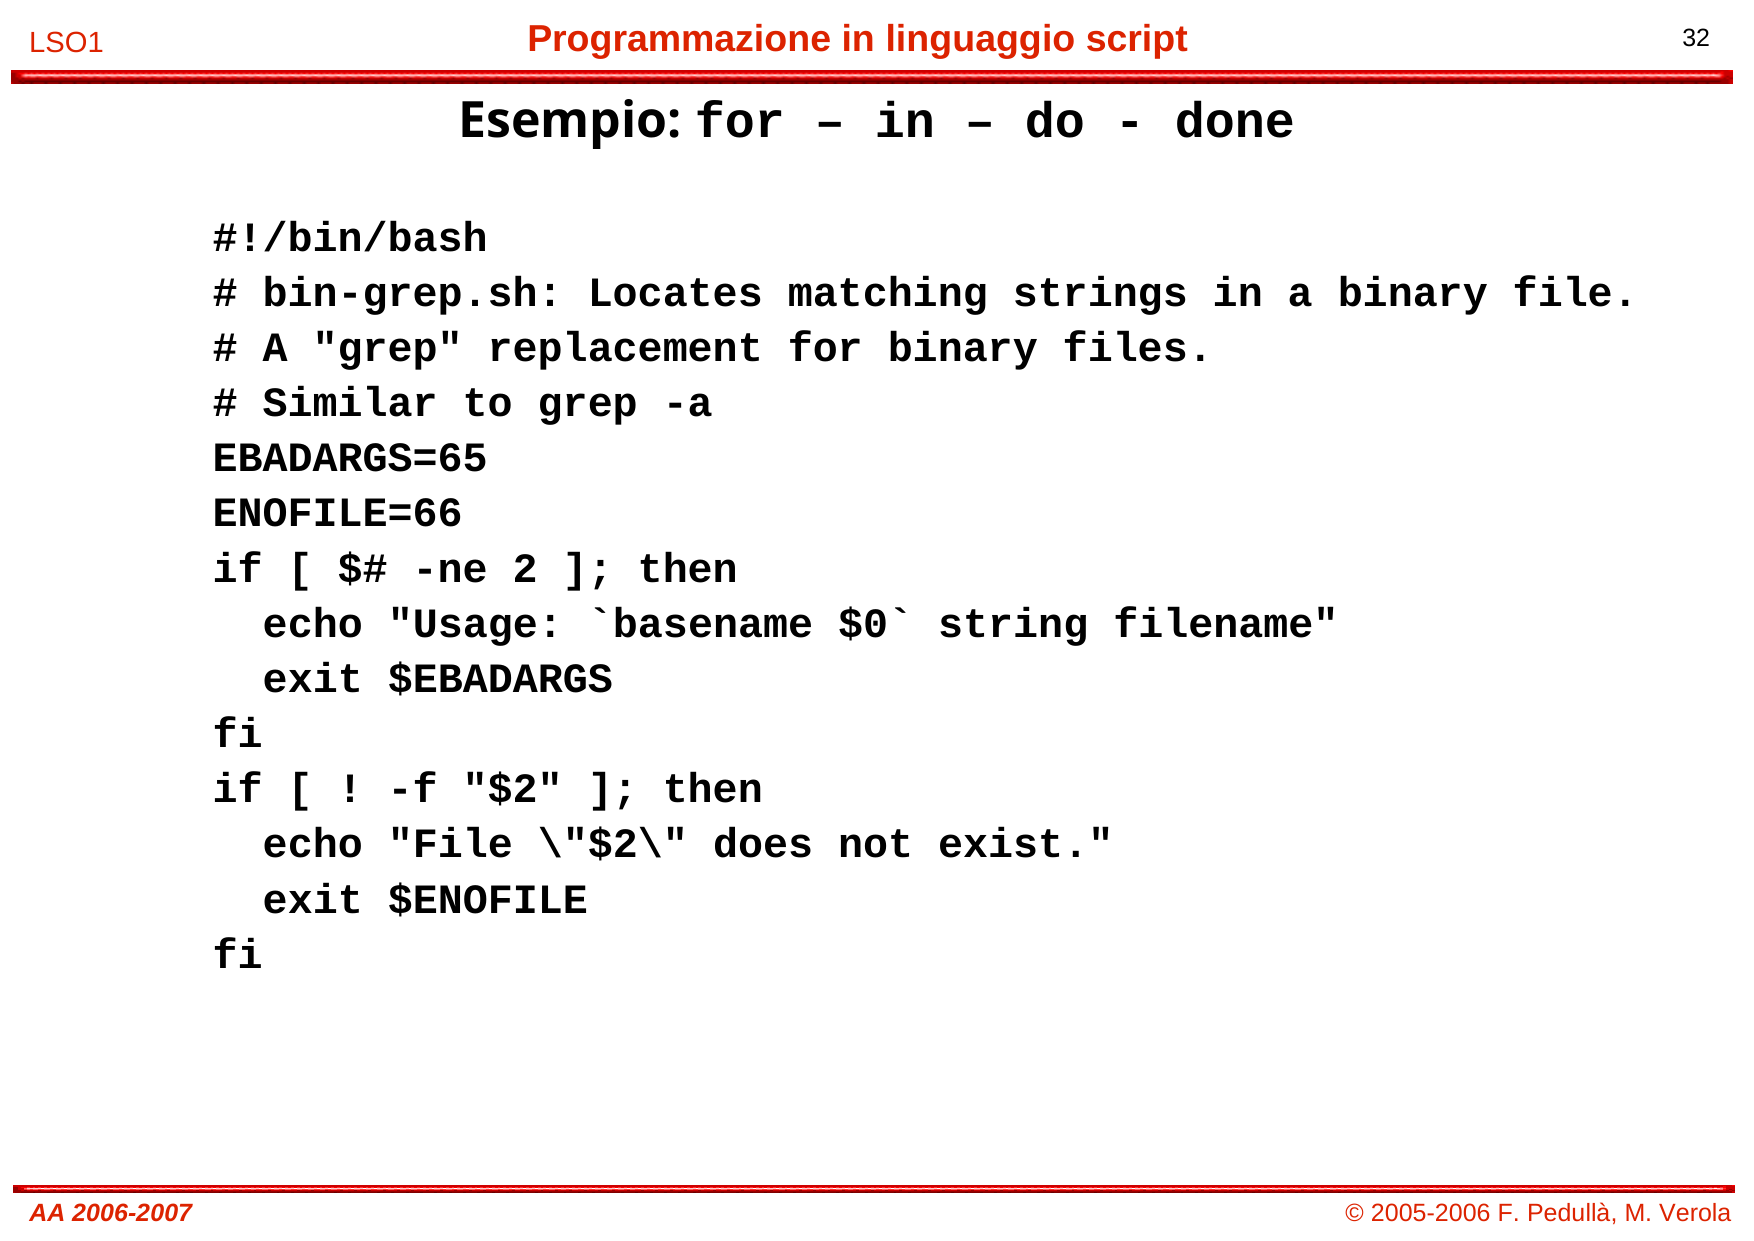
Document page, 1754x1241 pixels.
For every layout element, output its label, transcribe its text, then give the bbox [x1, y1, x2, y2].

list #!/bin/bash # bin-grep.sh: Locates matching strings in a binary file. # A "grep" replacement for binary files. # Similar to grep -a EBADARGS=65 ENOFILE=66 if [ $# -ne 2 ]; then echo "Usage: `basename $0` string filename" exit $EBADARGS fi if [ ! -f "$2" ]; then echo "File \"$2\" does not exist." exit $ENOFILE fi [197, 211, 1691, 1167]
title Esempio: for – in – do - done [428, 72, 1325, 168]
picture [13, 1185, 1735, 1193]
picture [11, 70, 1733, 84]
